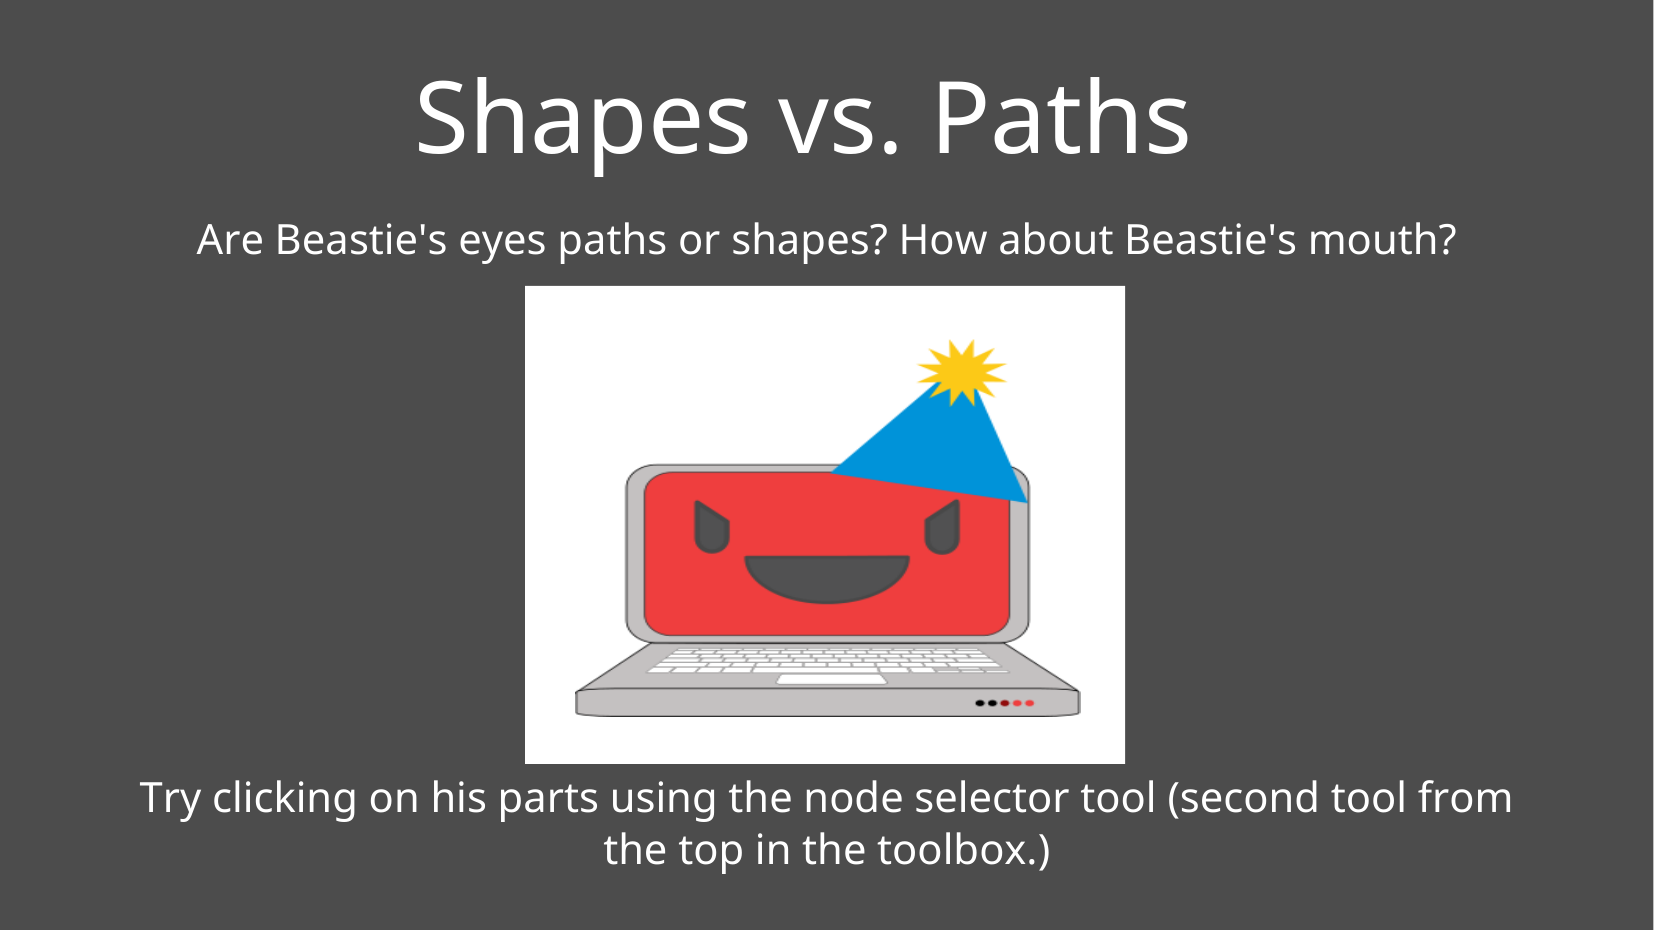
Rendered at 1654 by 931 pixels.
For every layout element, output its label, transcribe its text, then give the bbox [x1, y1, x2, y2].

text_box [525, 285, 1126, 764]
title Shapes vs. Paths [53, 27, 1554, 224]
title Are Beastie's eyes paths or shapes? How about Beastie's mouth? [132, 183, 1521, 295]
title Try clicking on his parts using the node selector tool (second tool from the top in the toolbox.) [132, 767, 1521, 879]
picture [575, 339, 1081, 717]
